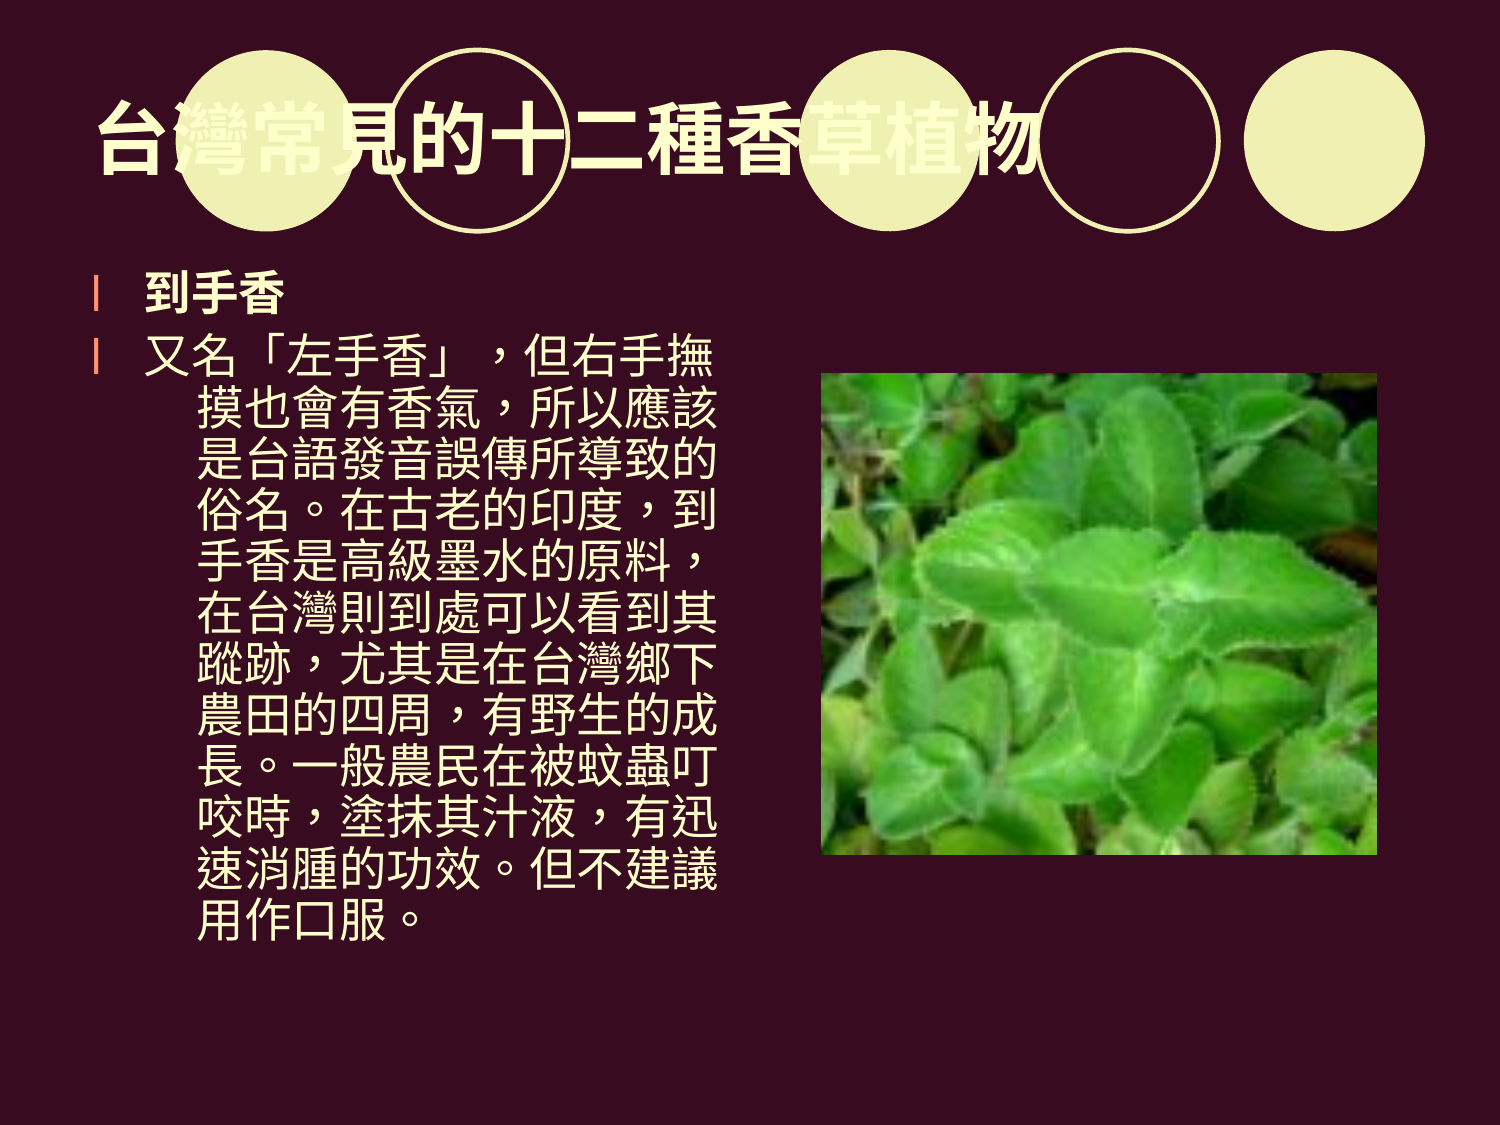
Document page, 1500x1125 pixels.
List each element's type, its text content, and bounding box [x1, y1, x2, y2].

title 台灣常見的十二種香草植物 [76, 42, 1427, 231]
picture [821, 373, 1377, 855]
list 到手香 又名「左手香」，但右手撫摸也會有香氣，所以應該是台語發音誤傳所導致的俗名。在古老的印度，到手香是高級墨水的原料，在台灣則到處可以看到其蹤跡，尤其是在台灣鄉下農田的四周，有野生的成長。一般農民在被蚊蟲叮咬時，塗抹其汁液，有迅速消腫的功效。但不建議用作口服。 [75, 262, 738, 1006]
